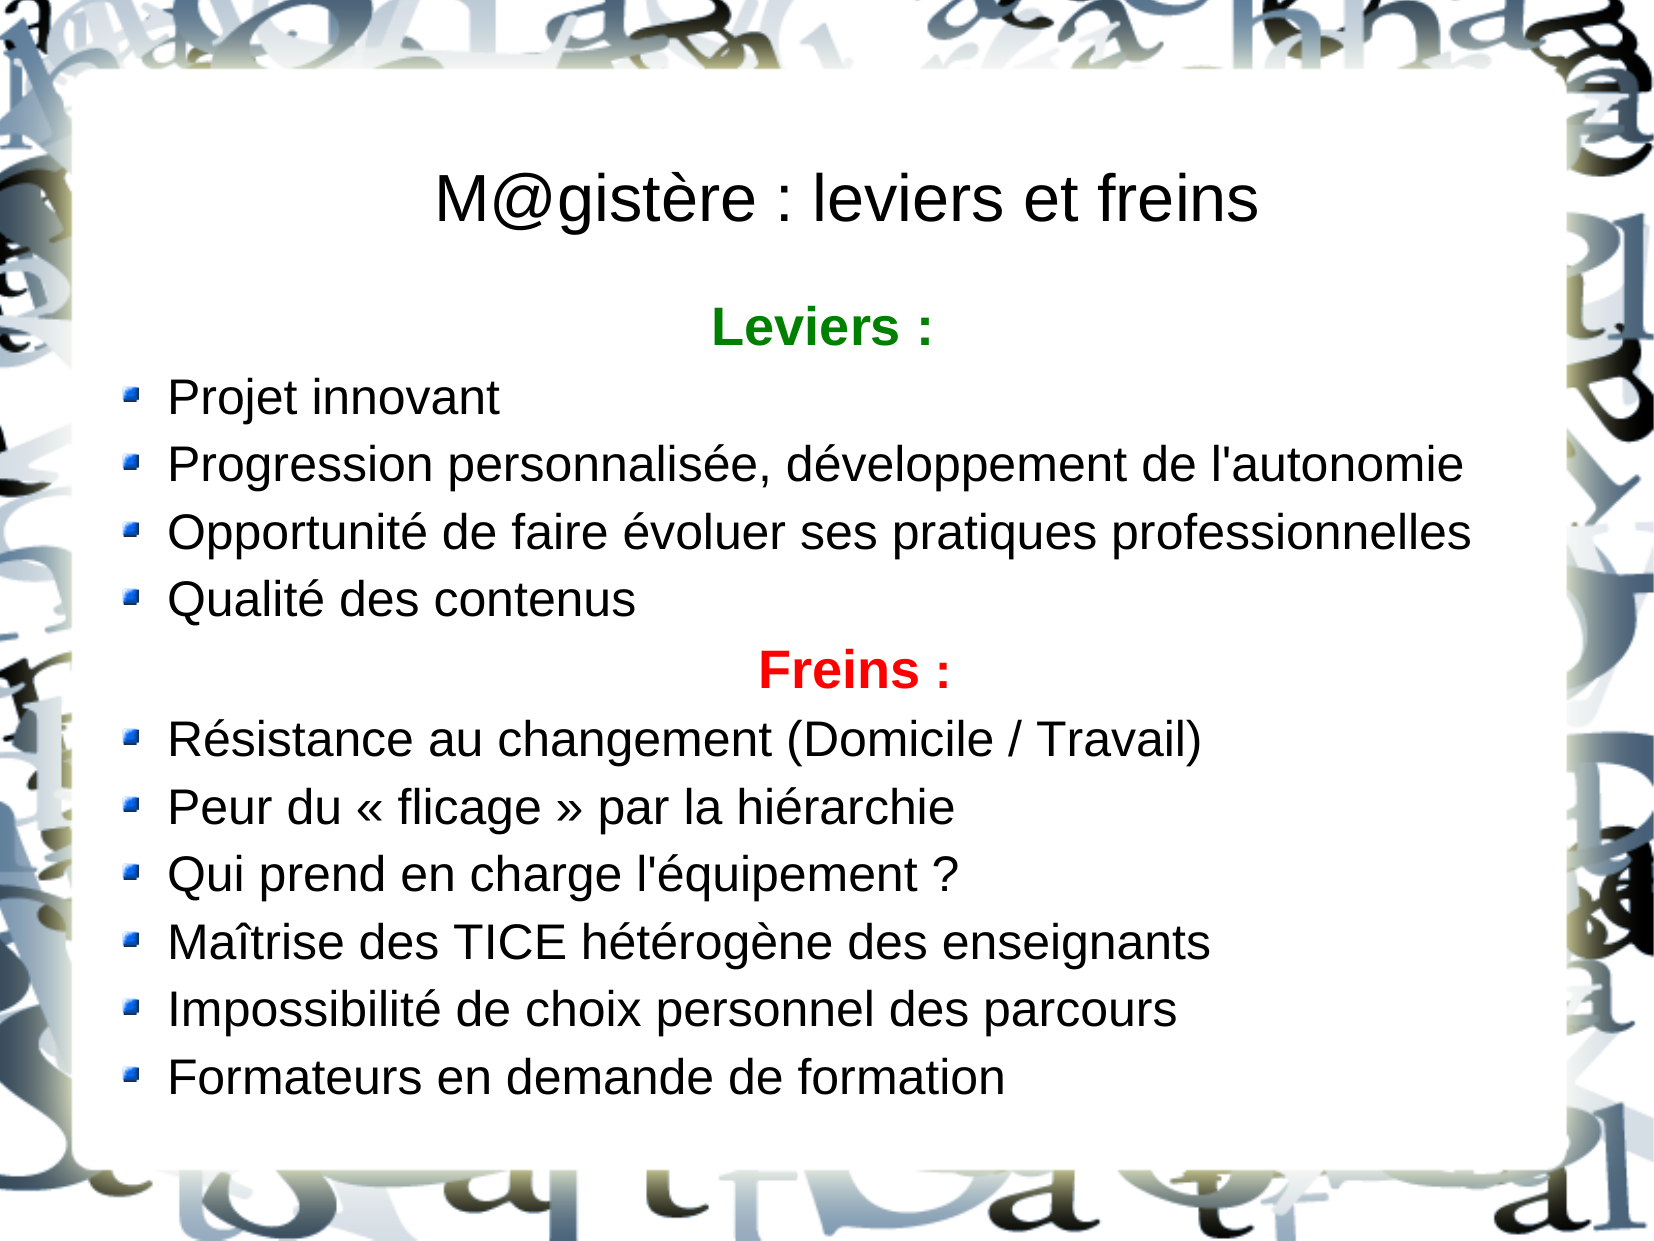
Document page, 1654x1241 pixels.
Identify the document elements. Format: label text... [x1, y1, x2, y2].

list Leviers : Projet innovant Progression personnalisée, développement de l'autonomie Opportunité de faire évoluer ses pratiques professionnelles Qualité des contenus Freins : Résistance au changement (Domicile / Travail) Peur du « flicage » par la hiérarchie Qui prend en charge l'équipement ? Maîtrise des TICE hétérogène des enseignants Impossibilité de choix personnel des parcours Formateurs en demande de formation [70, 283, 1560, 1180]
title M@gistère : leviers et freins [82, 141, 1572, 249]
picture [0, 0, 1654, 1241]
